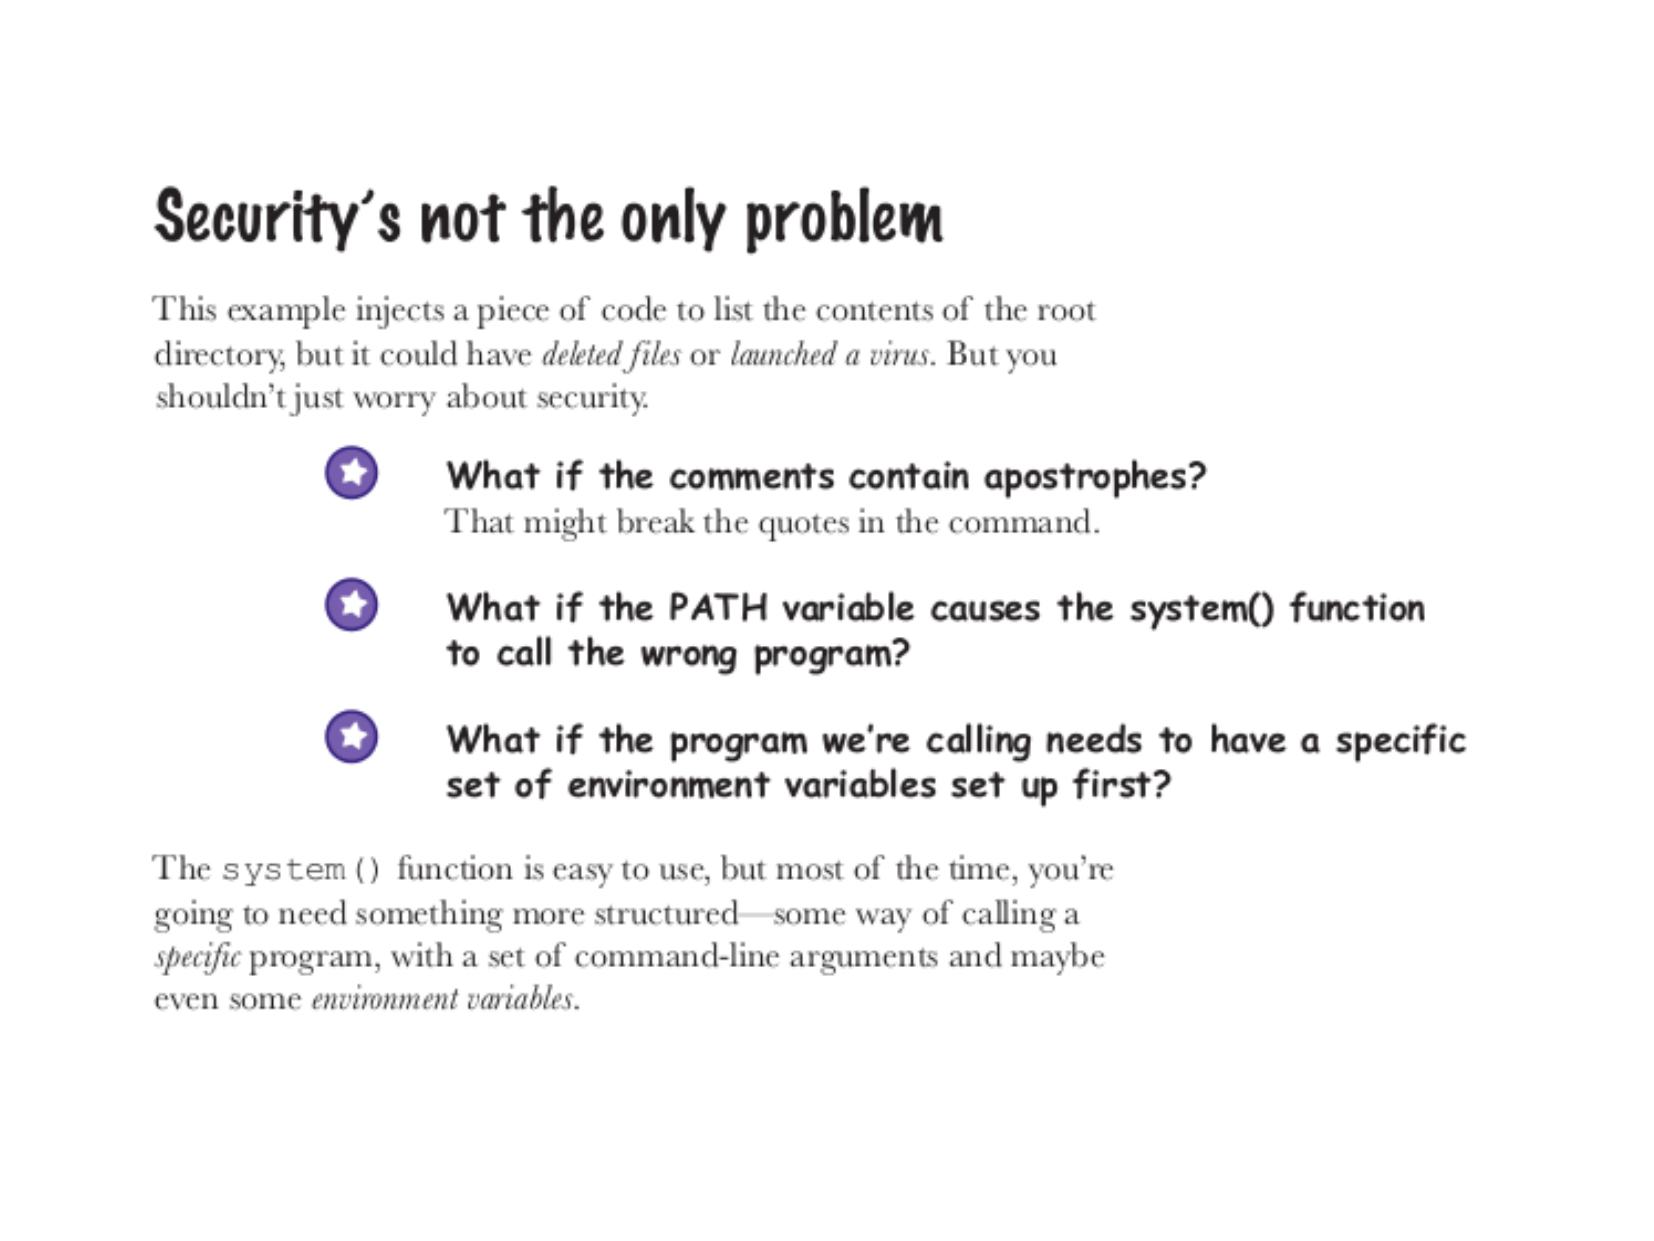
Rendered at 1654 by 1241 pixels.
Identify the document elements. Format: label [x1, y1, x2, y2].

picture [106, 153, 1571, 1052]
